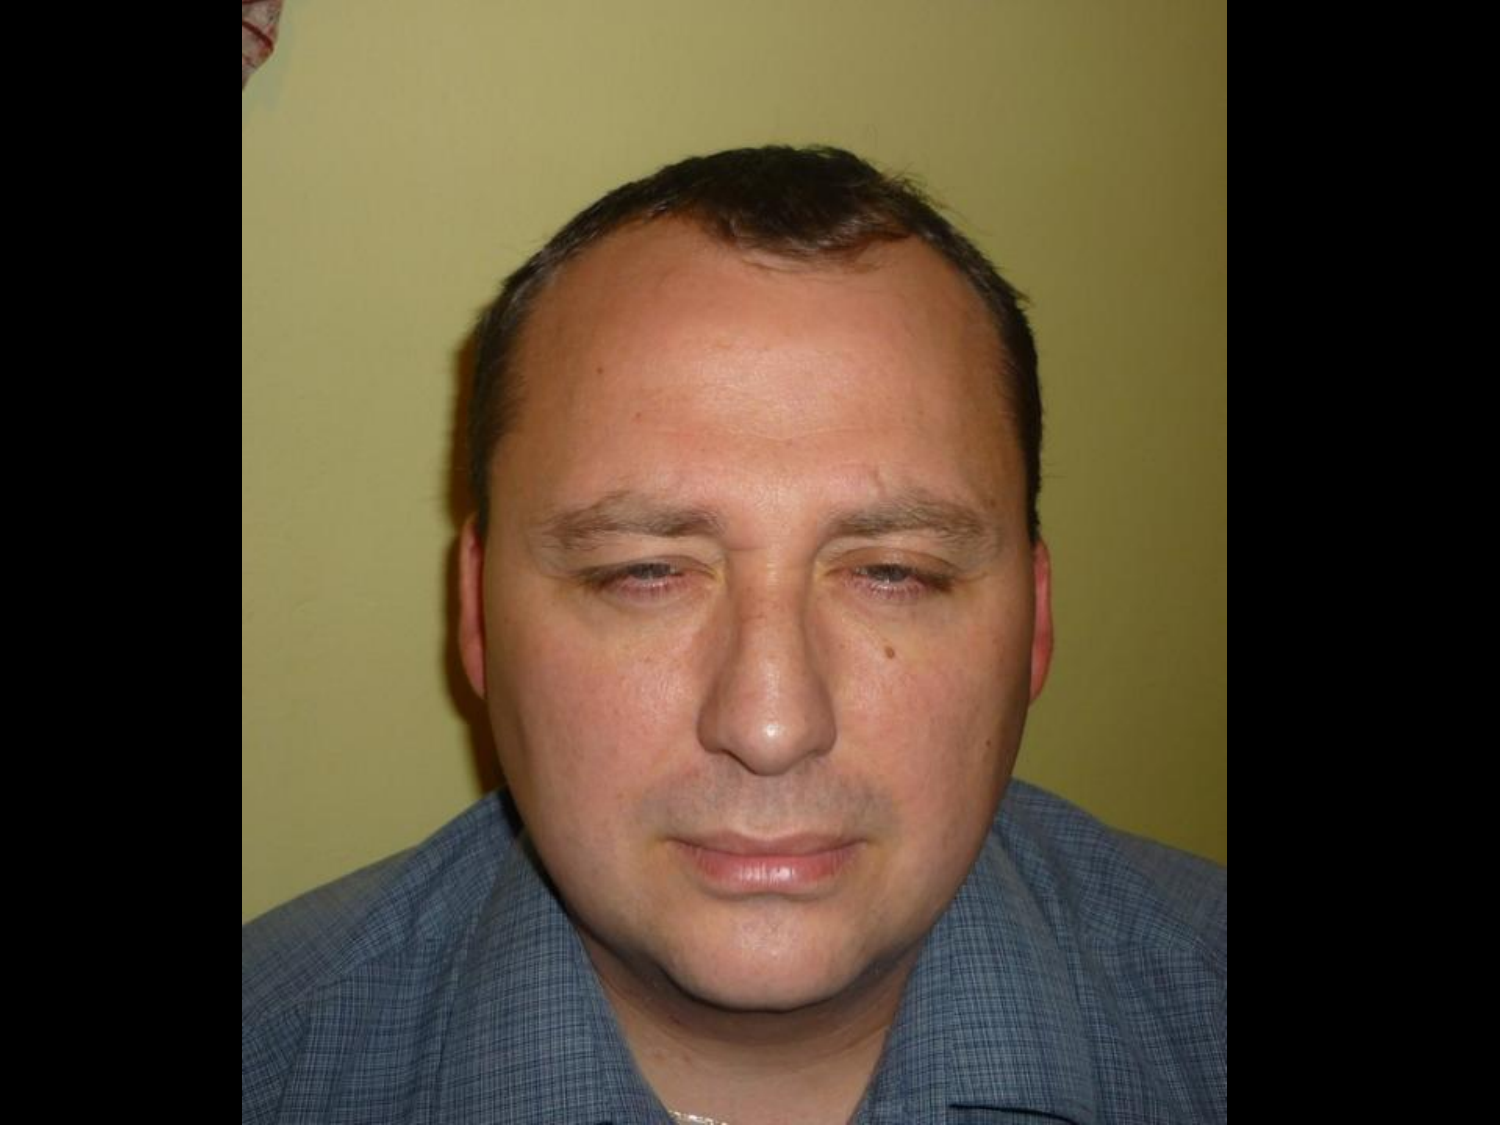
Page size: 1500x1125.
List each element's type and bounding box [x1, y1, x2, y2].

picture [242, 0, 1227, 1125]
